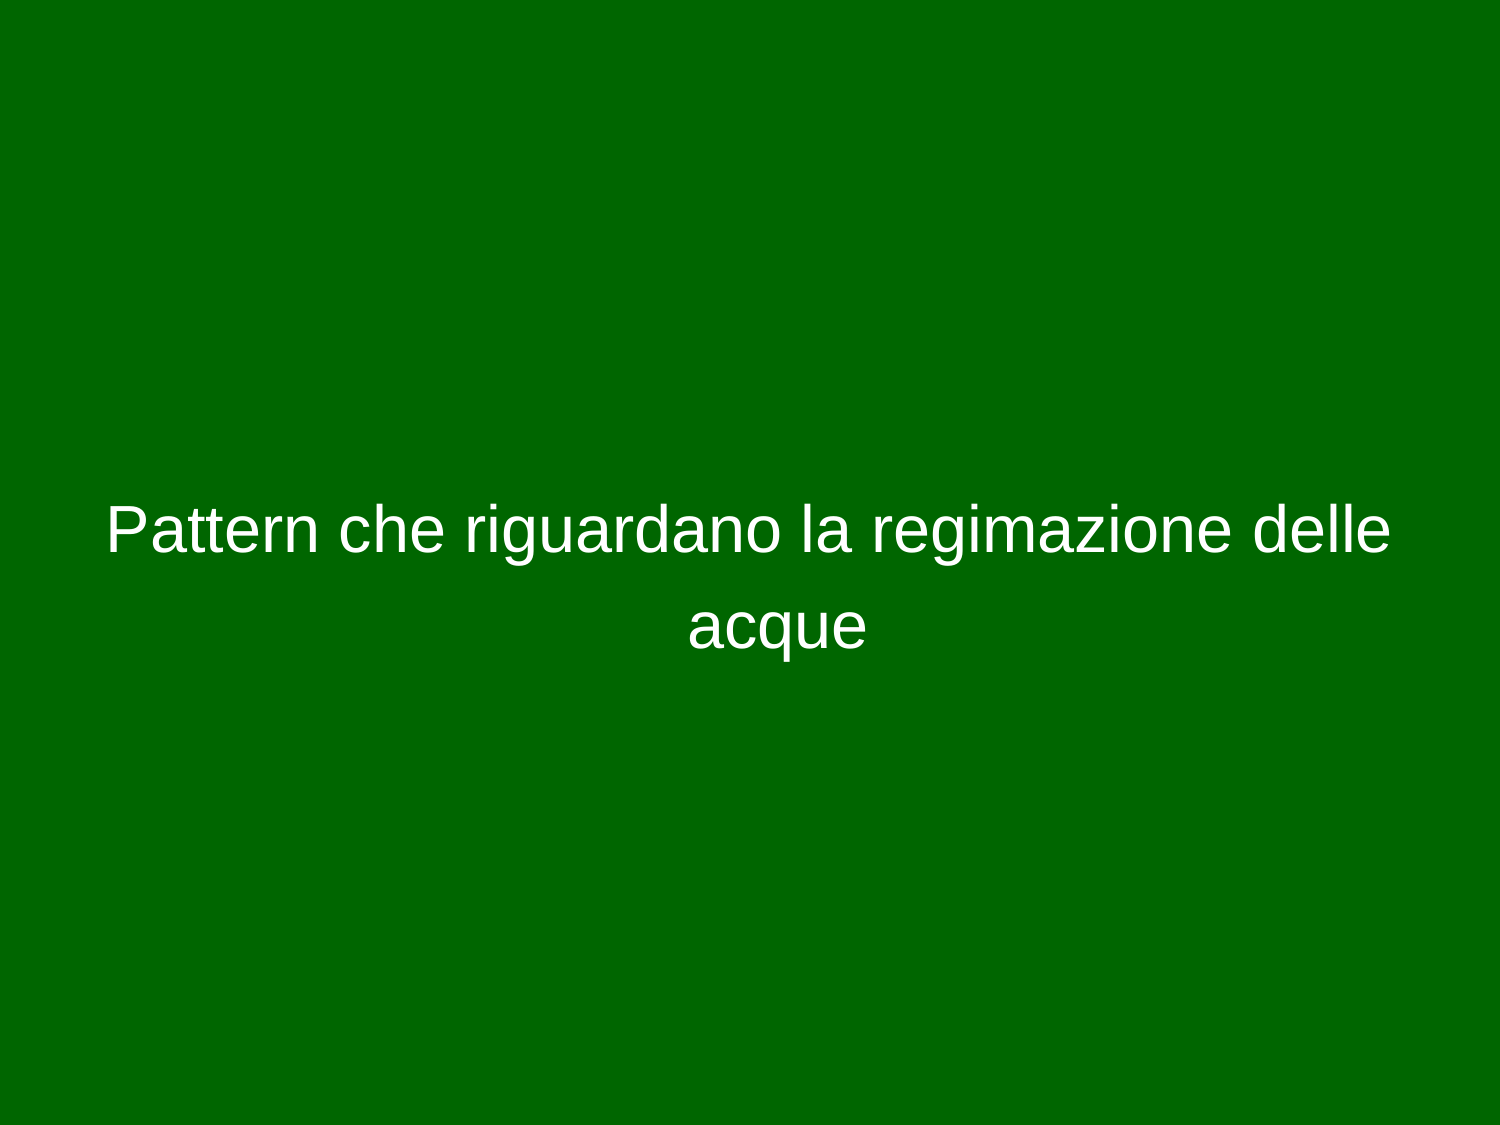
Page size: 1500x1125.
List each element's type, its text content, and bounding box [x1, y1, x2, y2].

subtitle Pattern che riguardano la regimazione delle acque [75, 21, 1425, 1112]
